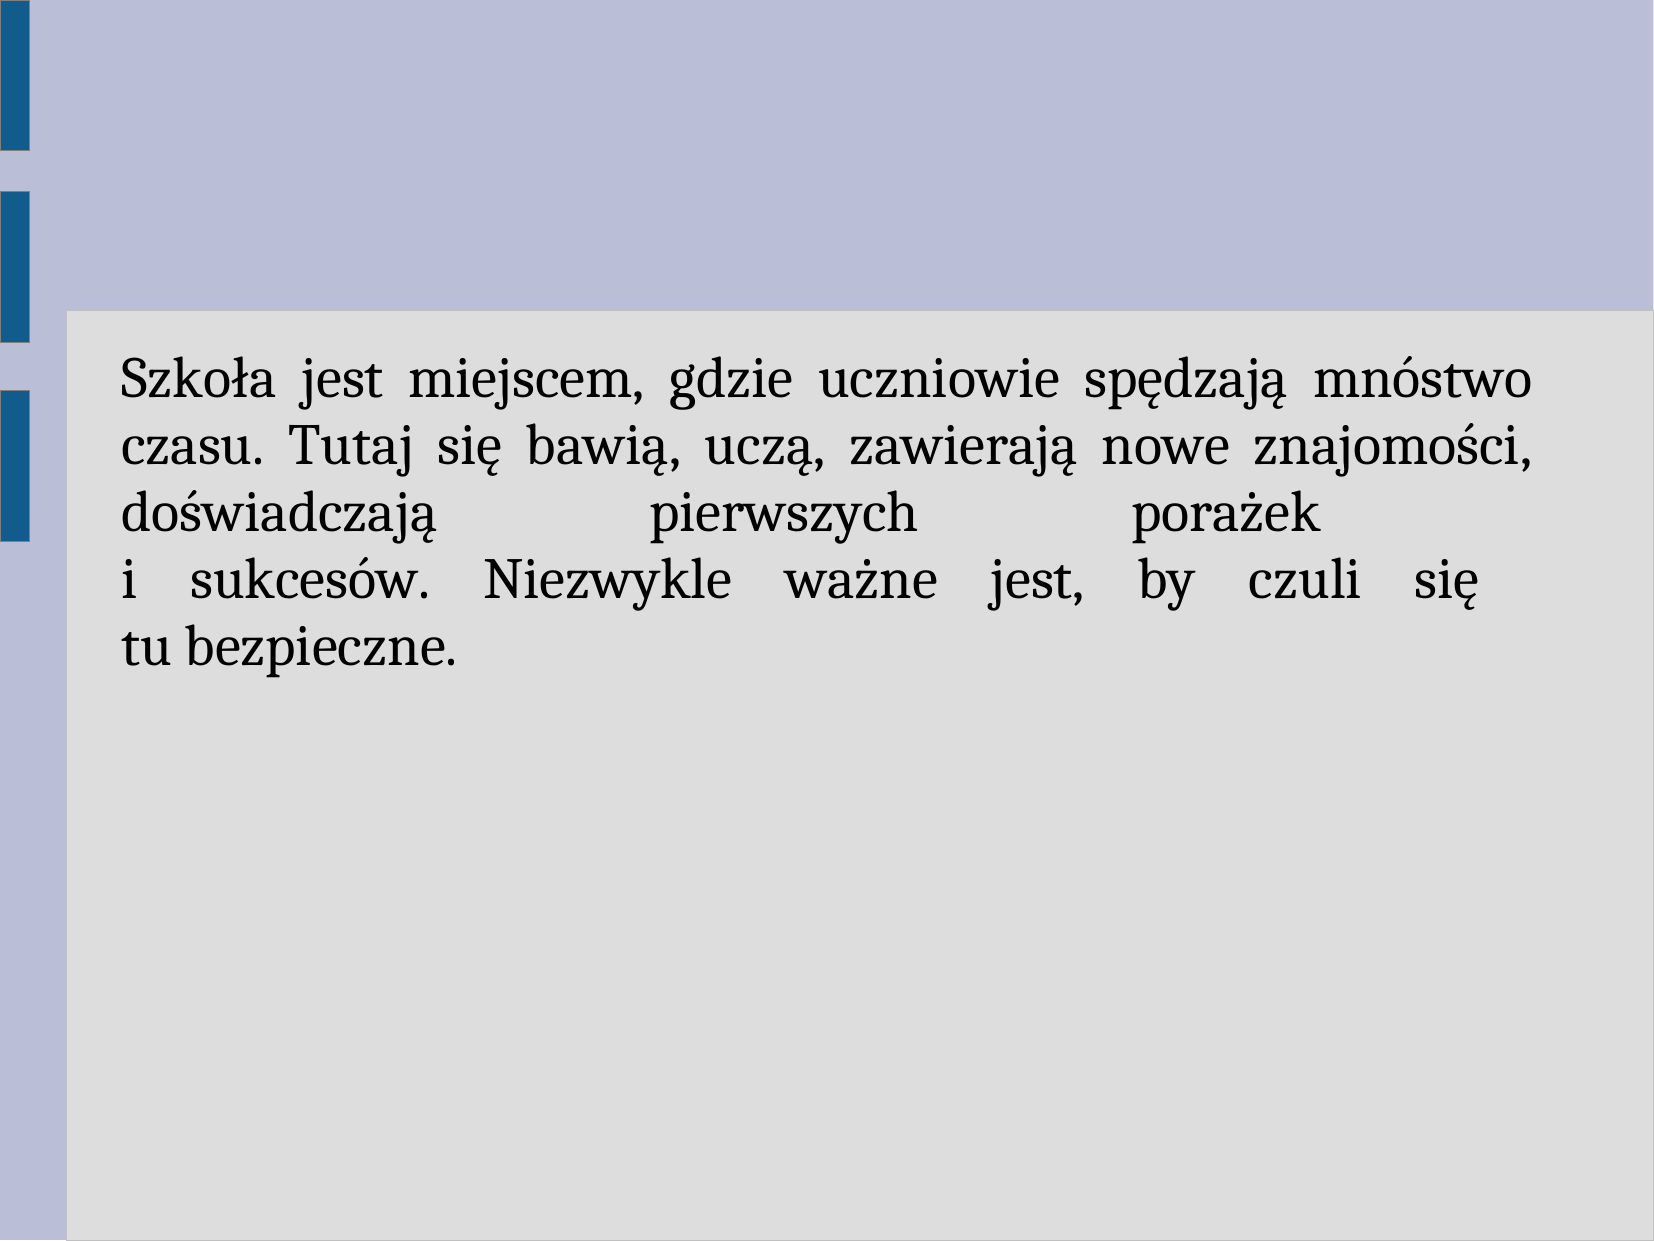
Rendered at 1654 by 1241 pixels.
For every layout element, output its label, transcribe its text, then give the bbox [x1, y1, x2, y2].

list Szkoła jest miejscem, gdzie uczniowie spędzają mnóstwo czasu. Tutaj się bawią, uczą, zawierają nowe znajomości, doświadczają pierwszych porażek i sukcesów. Niezwykle ważne jest, by czuli się tu bezpieczne. [121, 344, 1534, 1127]
